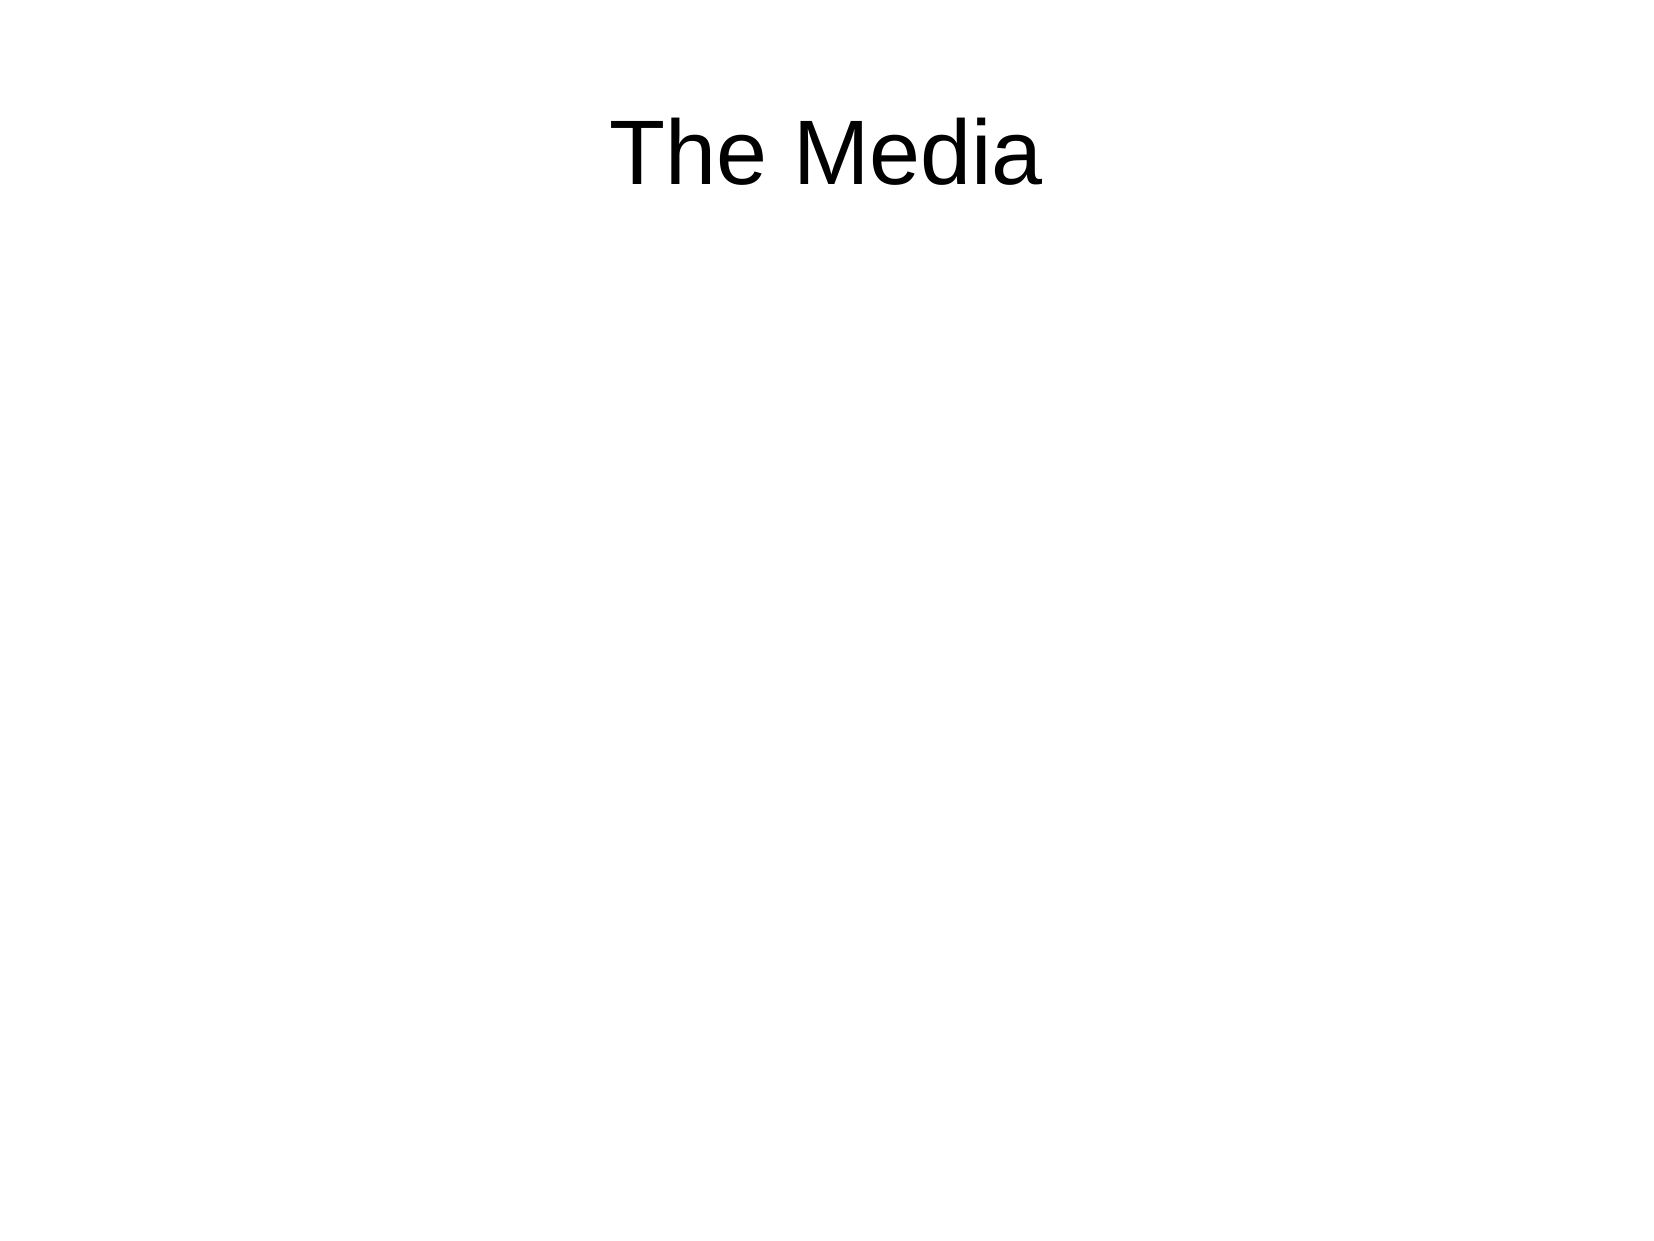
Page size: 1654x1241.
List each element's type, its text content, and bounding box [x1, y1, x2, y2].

title The Media [82, 49, 1571, 257]
